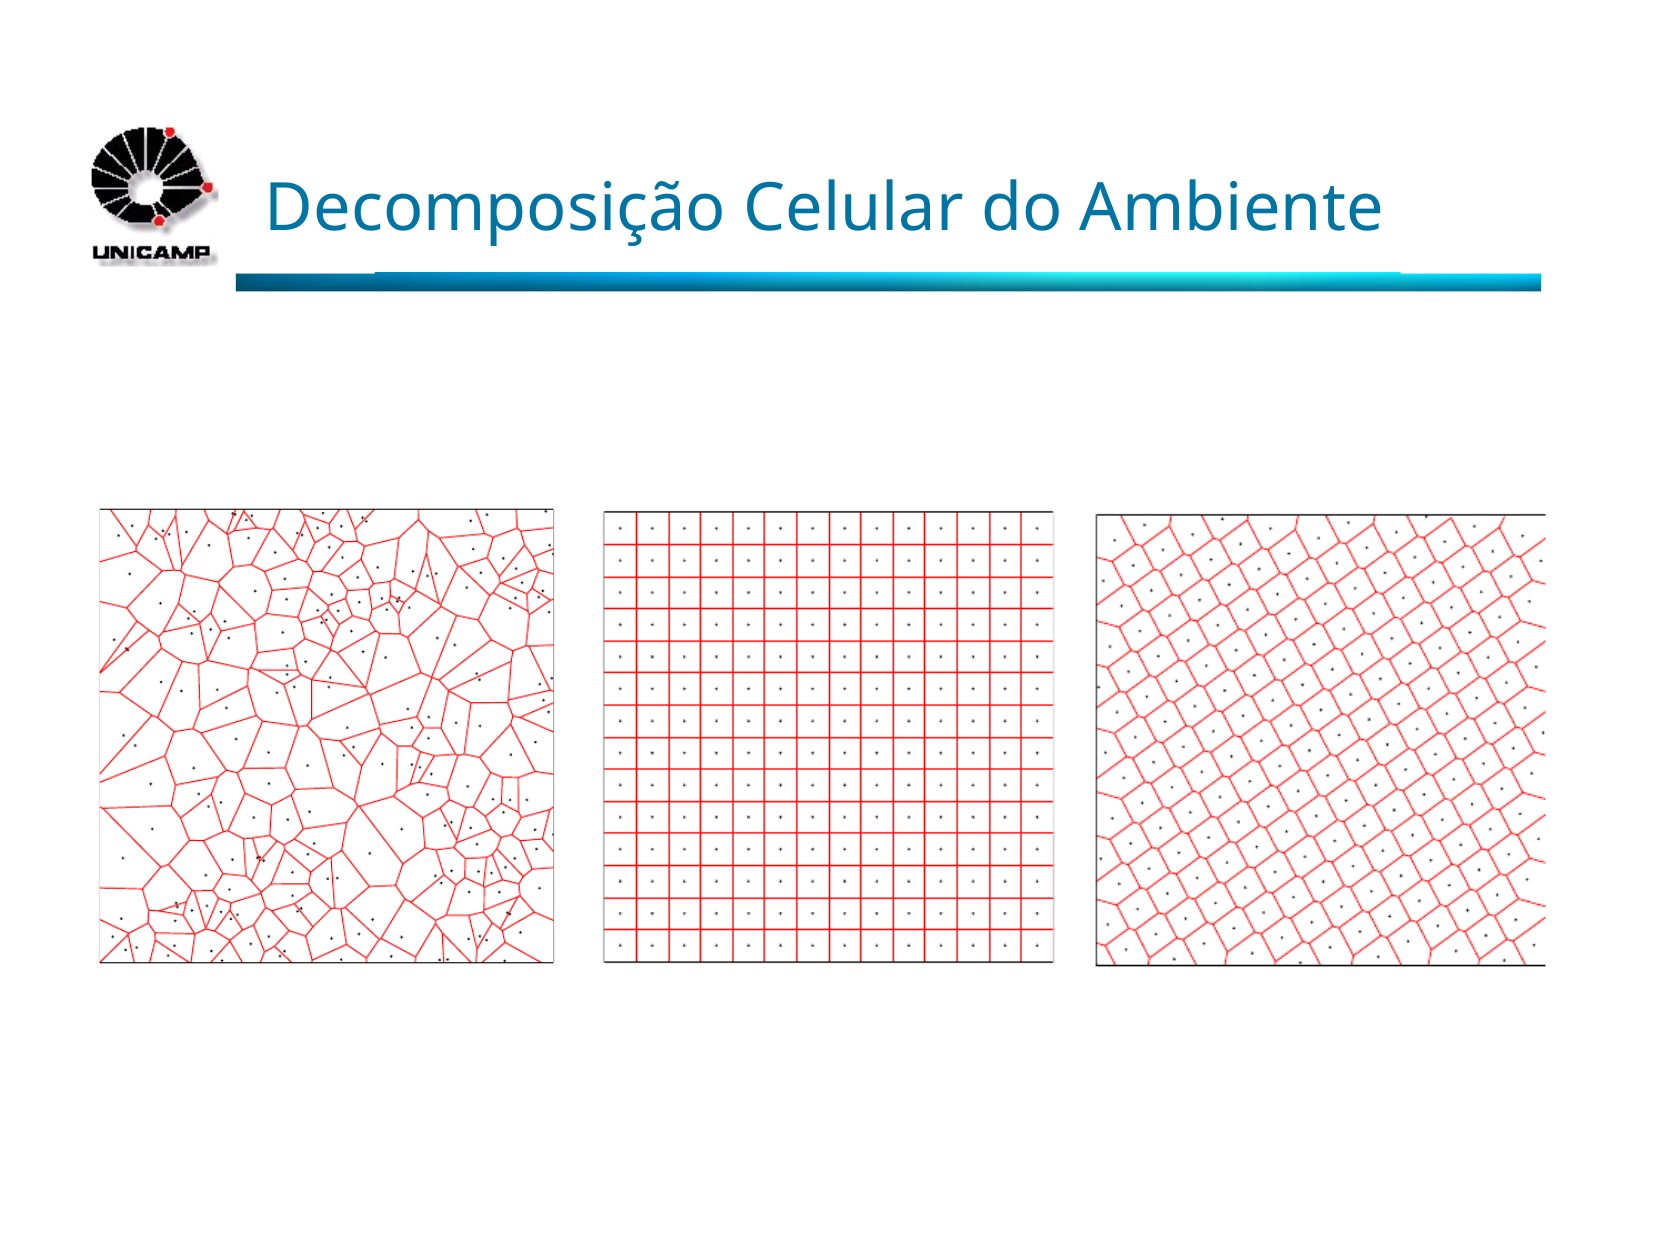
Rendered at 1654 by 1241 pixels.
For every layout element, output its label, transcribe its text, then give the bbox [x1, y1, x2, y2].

picture [125, 272, 1654, 295]
picture [90, 501, 562, 970]
picture [1087, 501, 1565, 974]
title Decomposição Celular do Ambiente [264, 42, 1534, 250]
picture [590, 501, 1065, 975]
